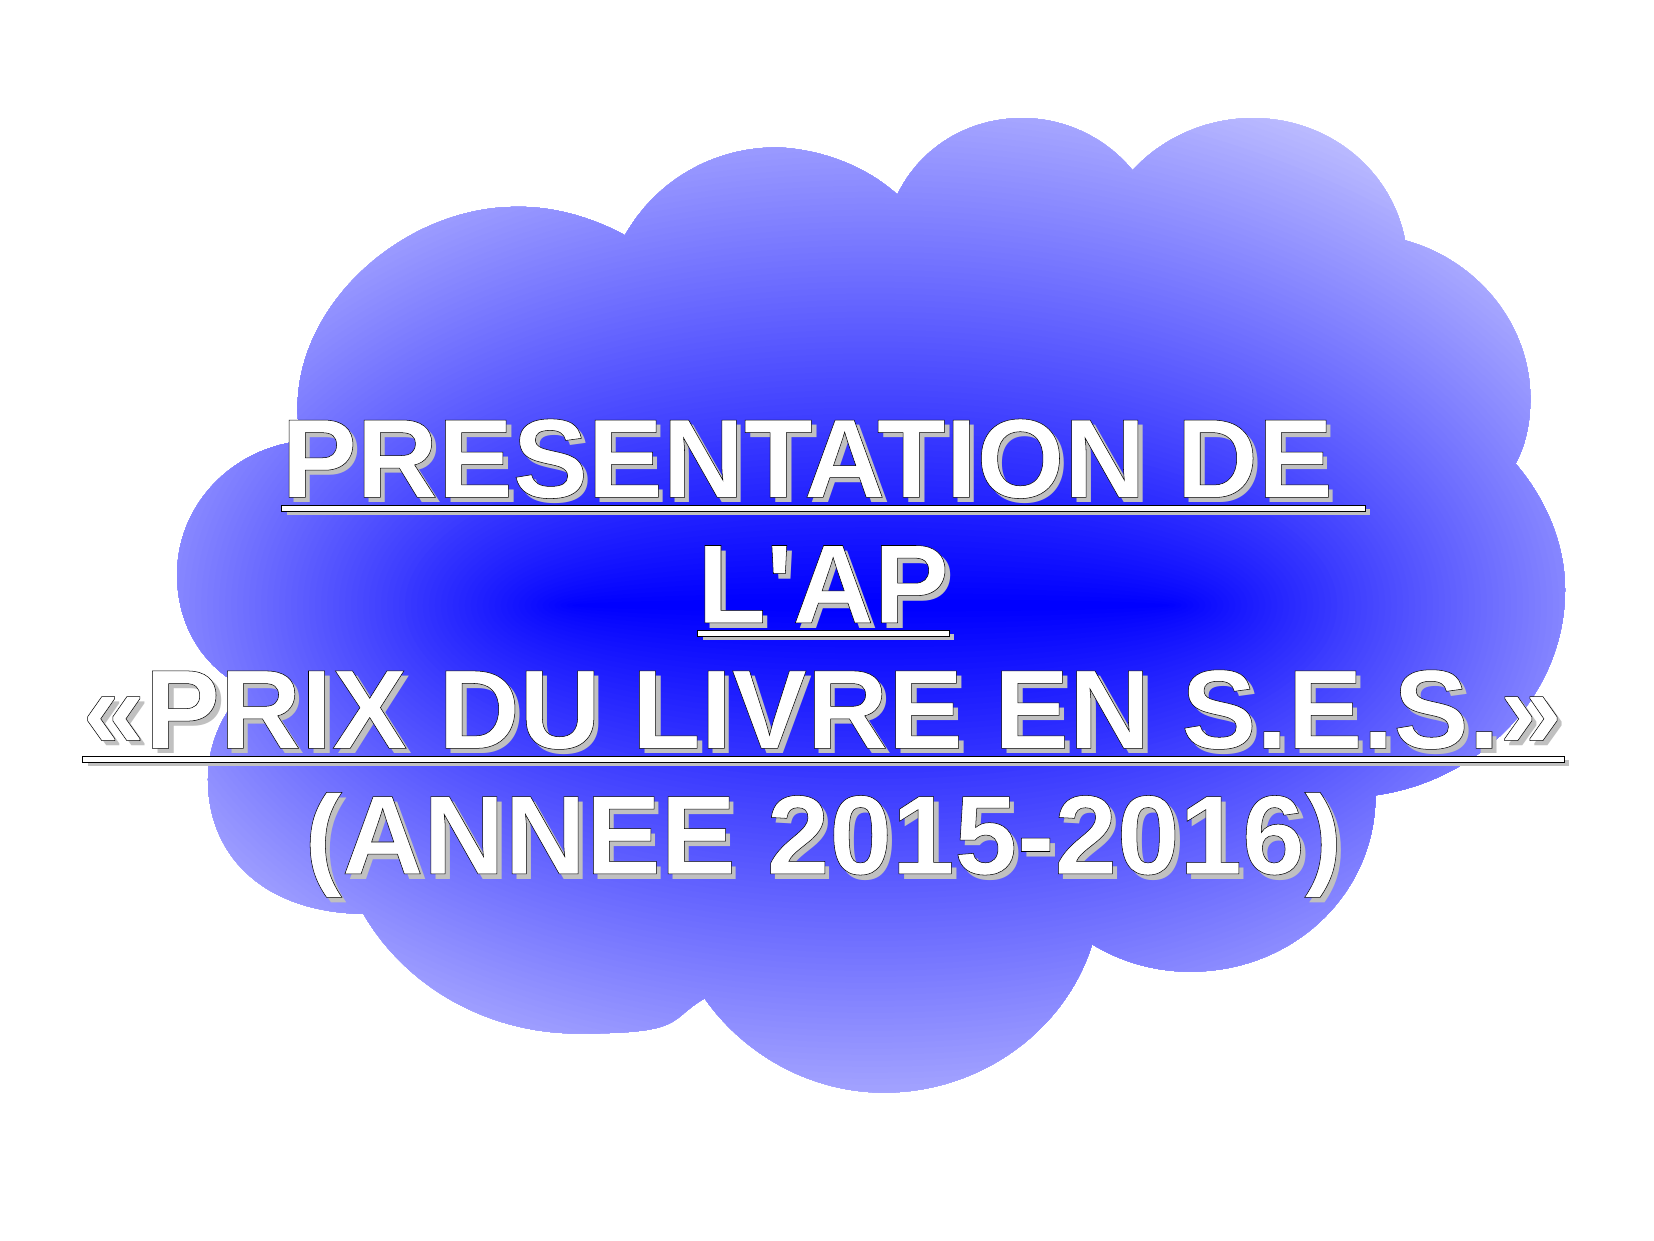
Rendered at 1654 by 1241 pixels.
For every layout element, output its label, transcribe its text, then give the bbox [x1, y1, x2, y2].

text_box PRESENTATION DE L'AP «PRIX DU LIVRE EN S.E.S.» (ANNEE 2015-2016) [207, 766, 1460, 1093]
text_box PRESENTATION DE L'AP «PRIX DU LIVRE EN S.E.S.» (ANNEE 2015-2016) [177, 118, 1566, 756]
